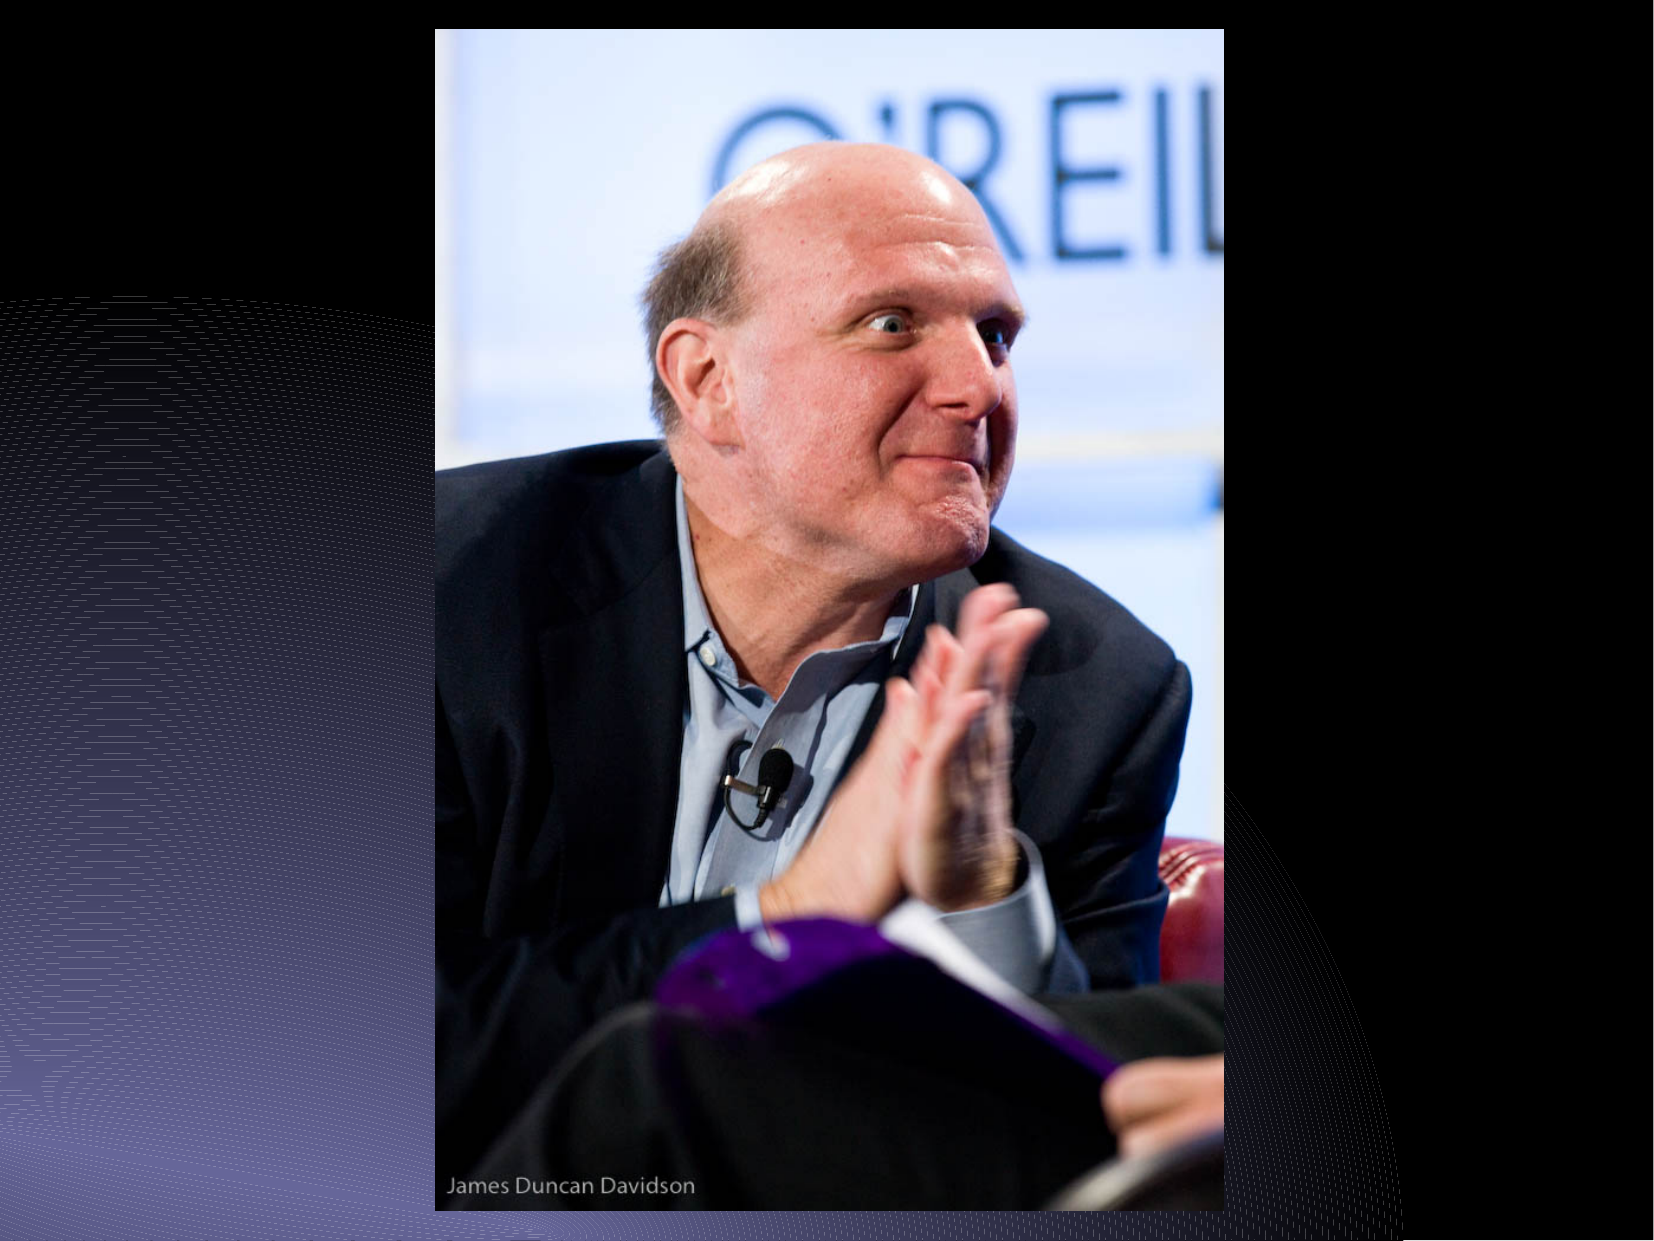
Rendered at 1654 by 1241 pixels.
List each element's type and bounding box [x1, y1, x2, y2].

picture [435, 29, 1224, 1211]
